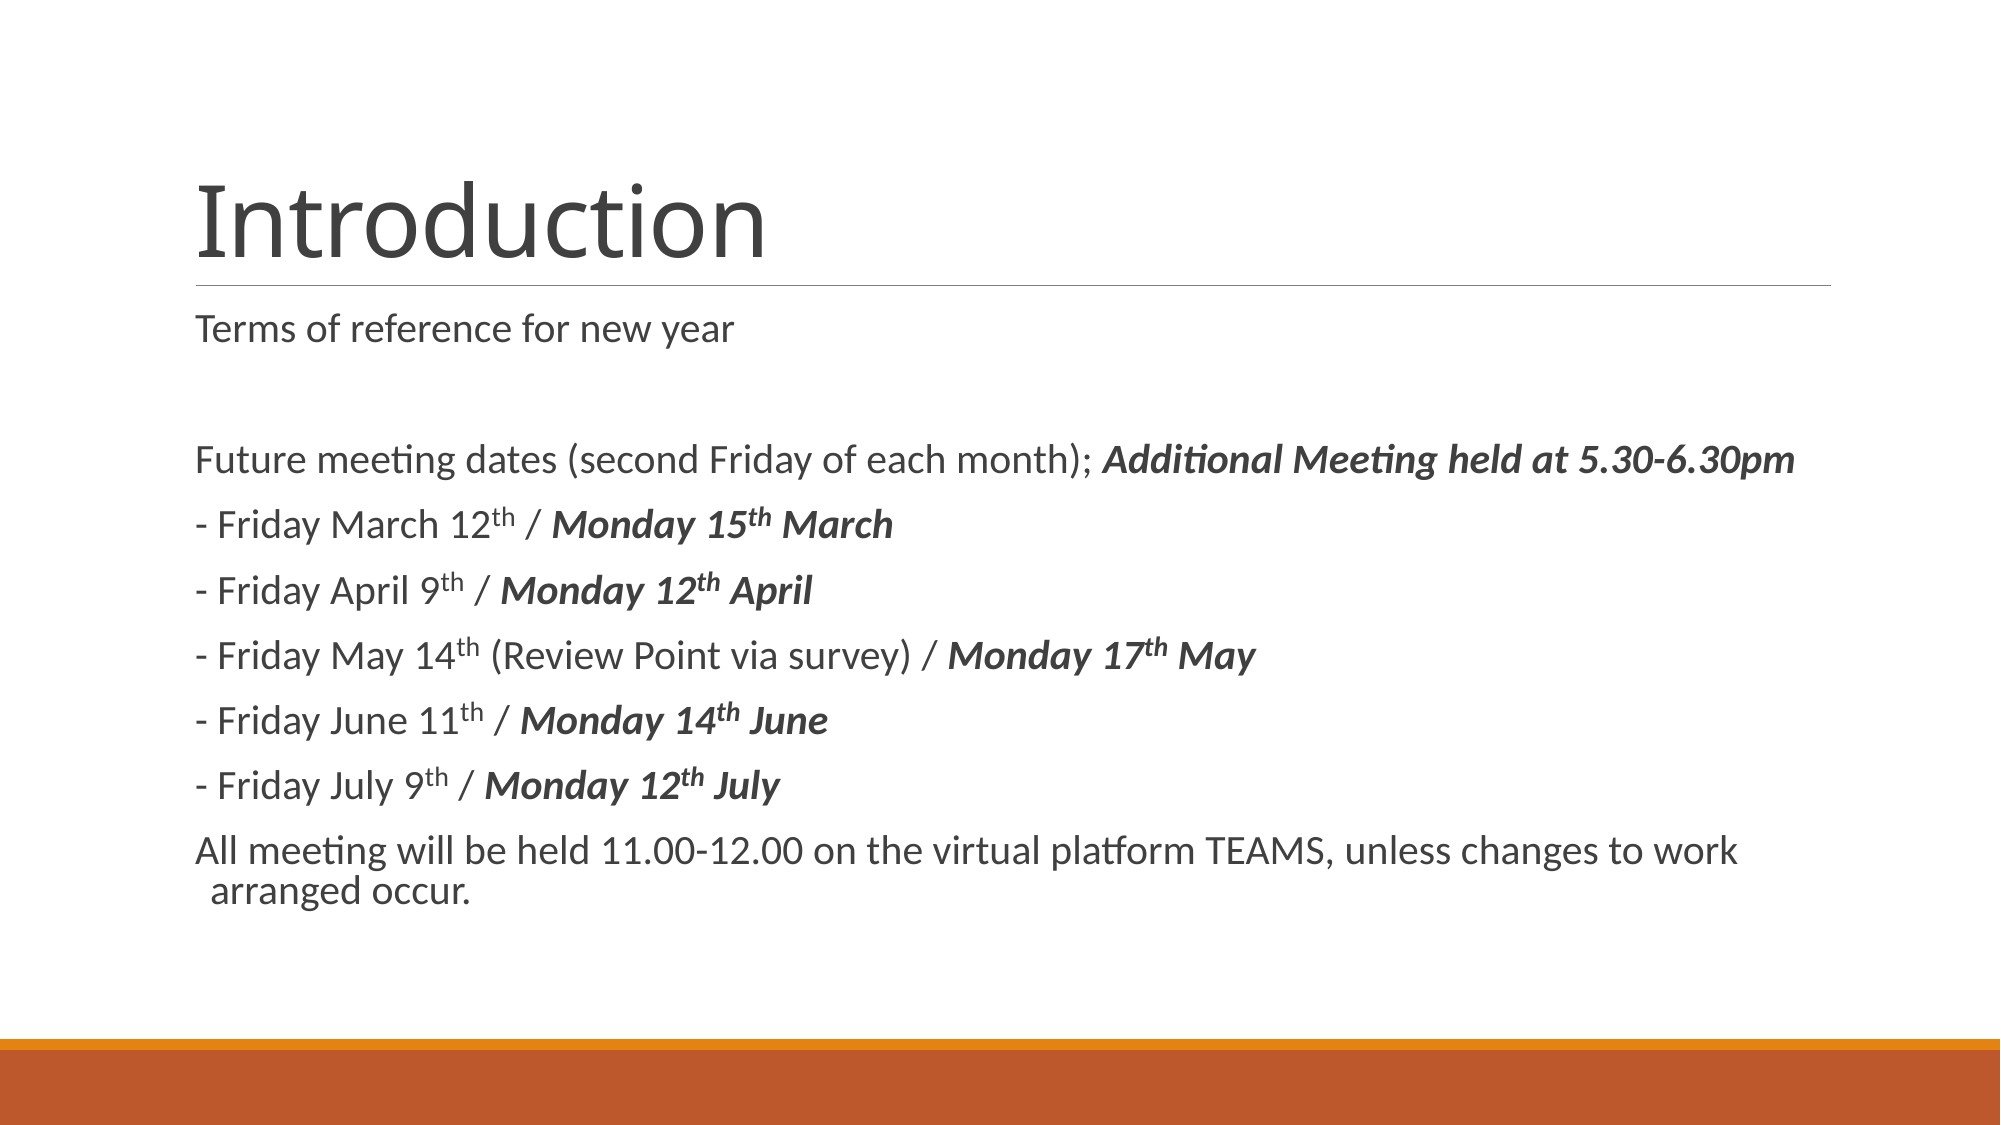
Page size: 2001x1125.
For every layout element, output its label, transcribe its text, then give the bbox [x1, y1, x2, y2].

list Terms of reference for new year Future meeting dates (second Friday of each month); Additional Meeting held at 5.30-6.30pm - Friday March 12th / Monday 15th March - Friday April 9th / Monday 12th April - Friday May 14th (Review Point via survey) / Monday 17th May - Friday June 11th / Monday 14th June - Friday July 9th / Monday 12th July All meeting will be held 11.00-12.00 on the virtual platform TEAMS, unless changes to work arranged occur. [180, 302, 1831, 963]
title Introduction [180, 47, 1831, 286]
